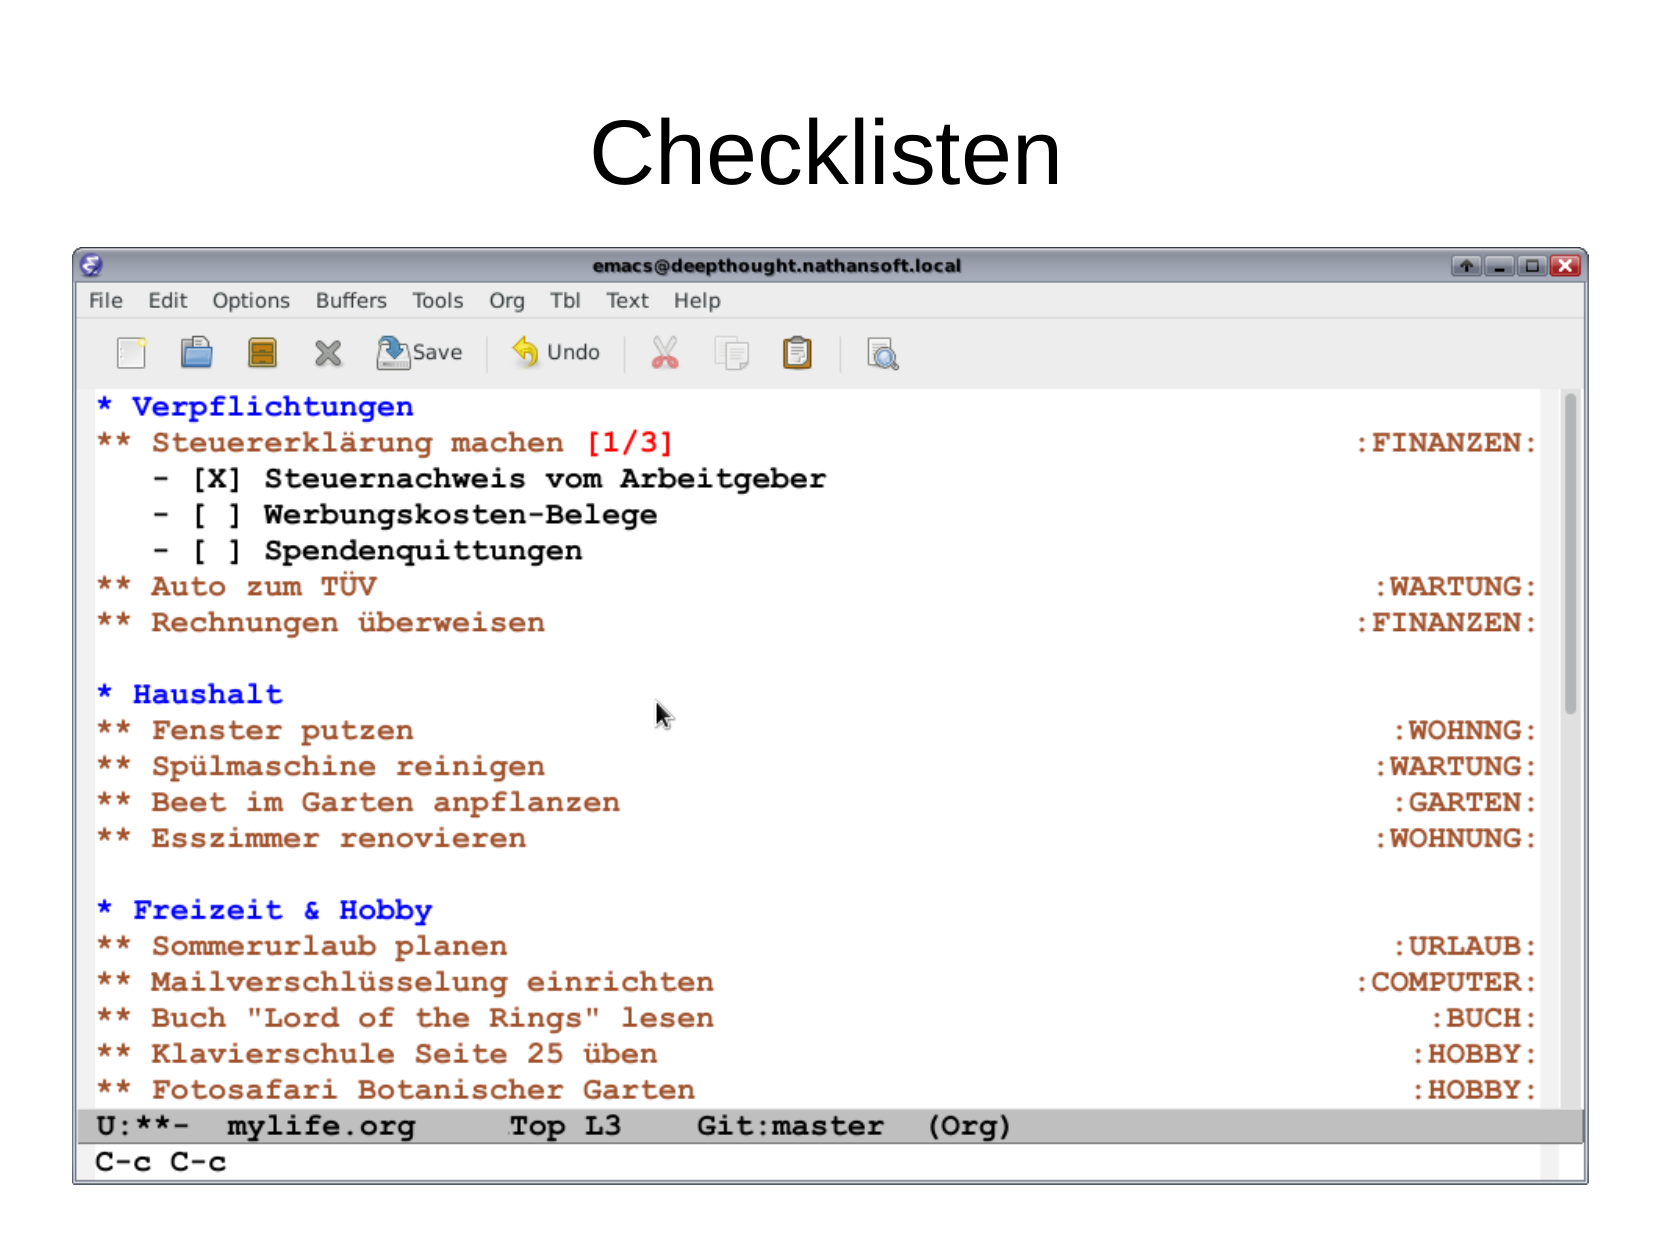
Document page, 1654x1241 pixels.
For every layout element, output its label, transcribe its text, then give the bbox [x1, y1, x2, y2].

title Checklisten [82, 49, 1571, 247]
picture [72, 247, 1589, 1185]
